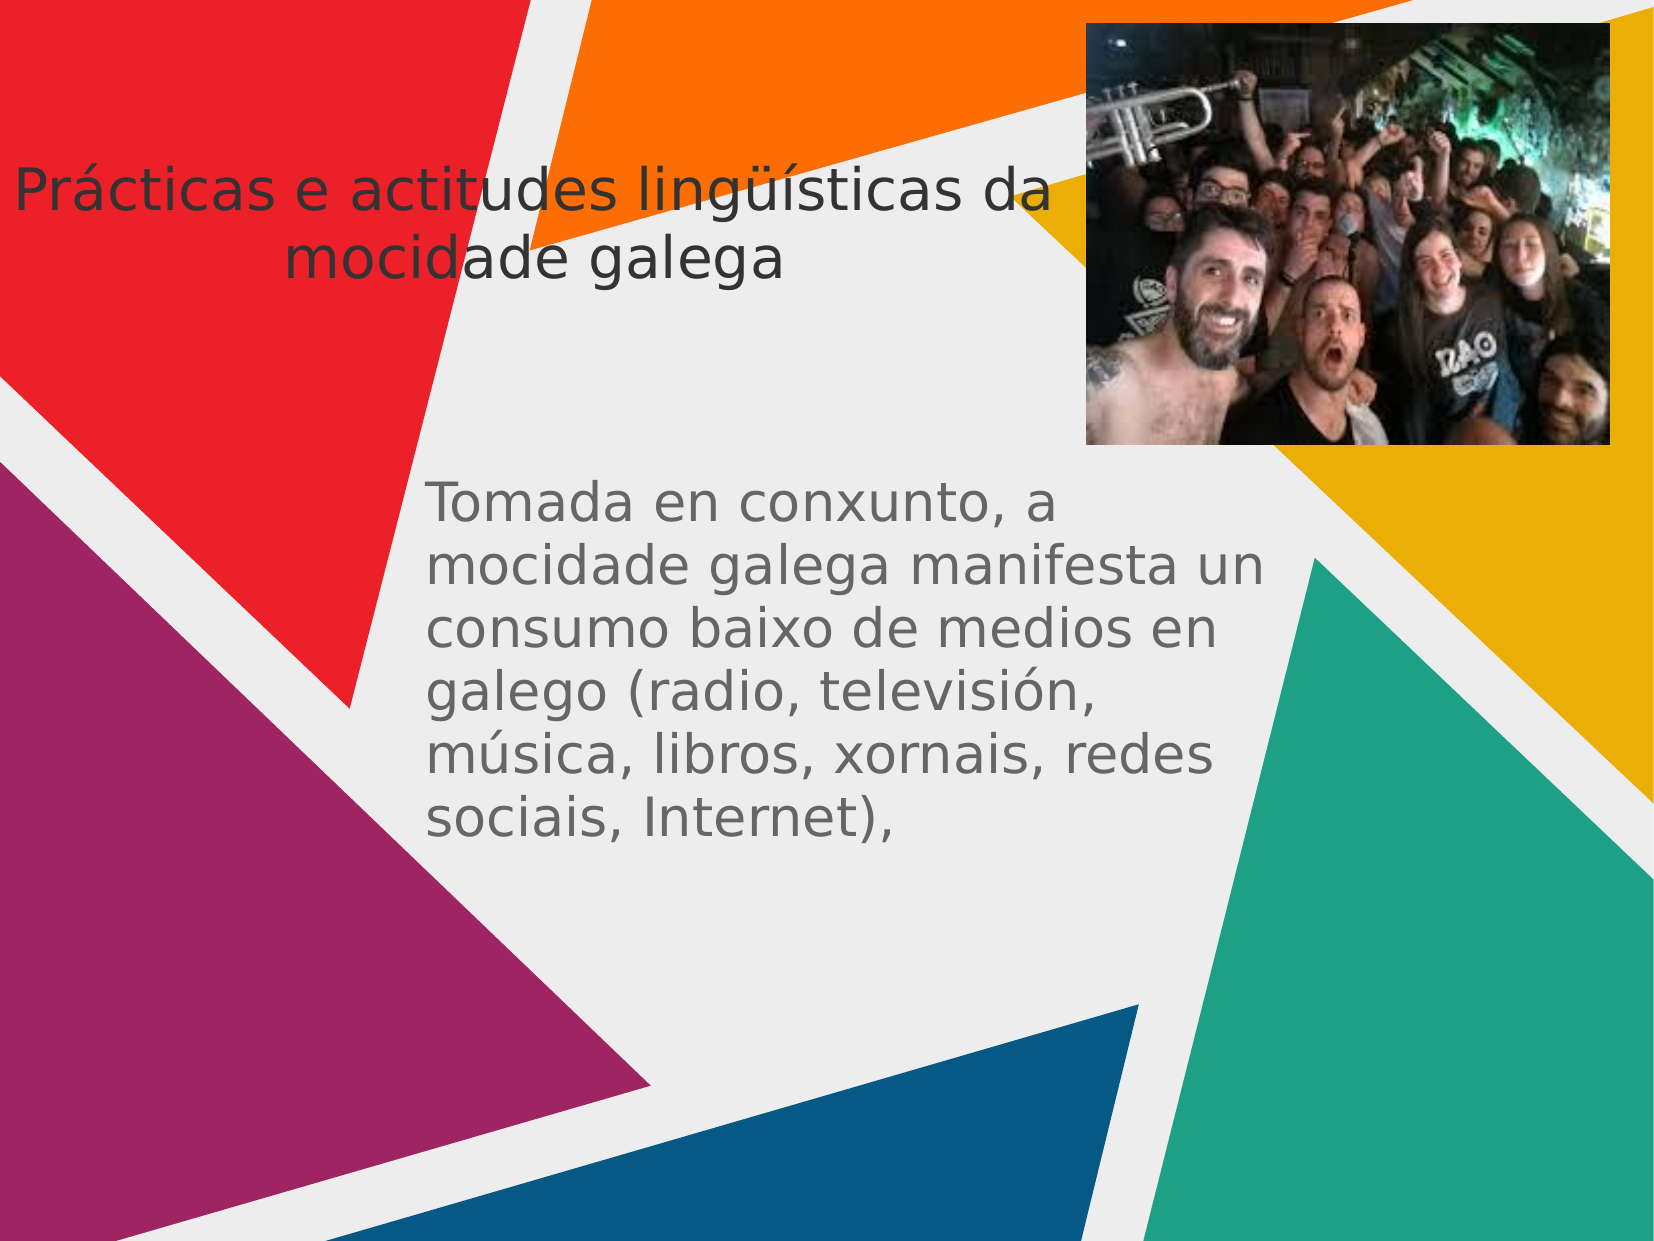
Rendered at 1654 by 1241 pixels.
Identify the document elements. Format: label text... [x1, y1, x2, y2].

title Prácticas e actitudes lingüísticas da mocidade galega [6, 20, 1063, 293]
list Tomada en conxunto, a mocidade galega manifesta un consumo baixo de medios en galego (radio, televisión, música, libros, xornais, redes sociais, Internet), [354, 471, 1279, 1028]
picture [1086, 23, 1610, 445]
